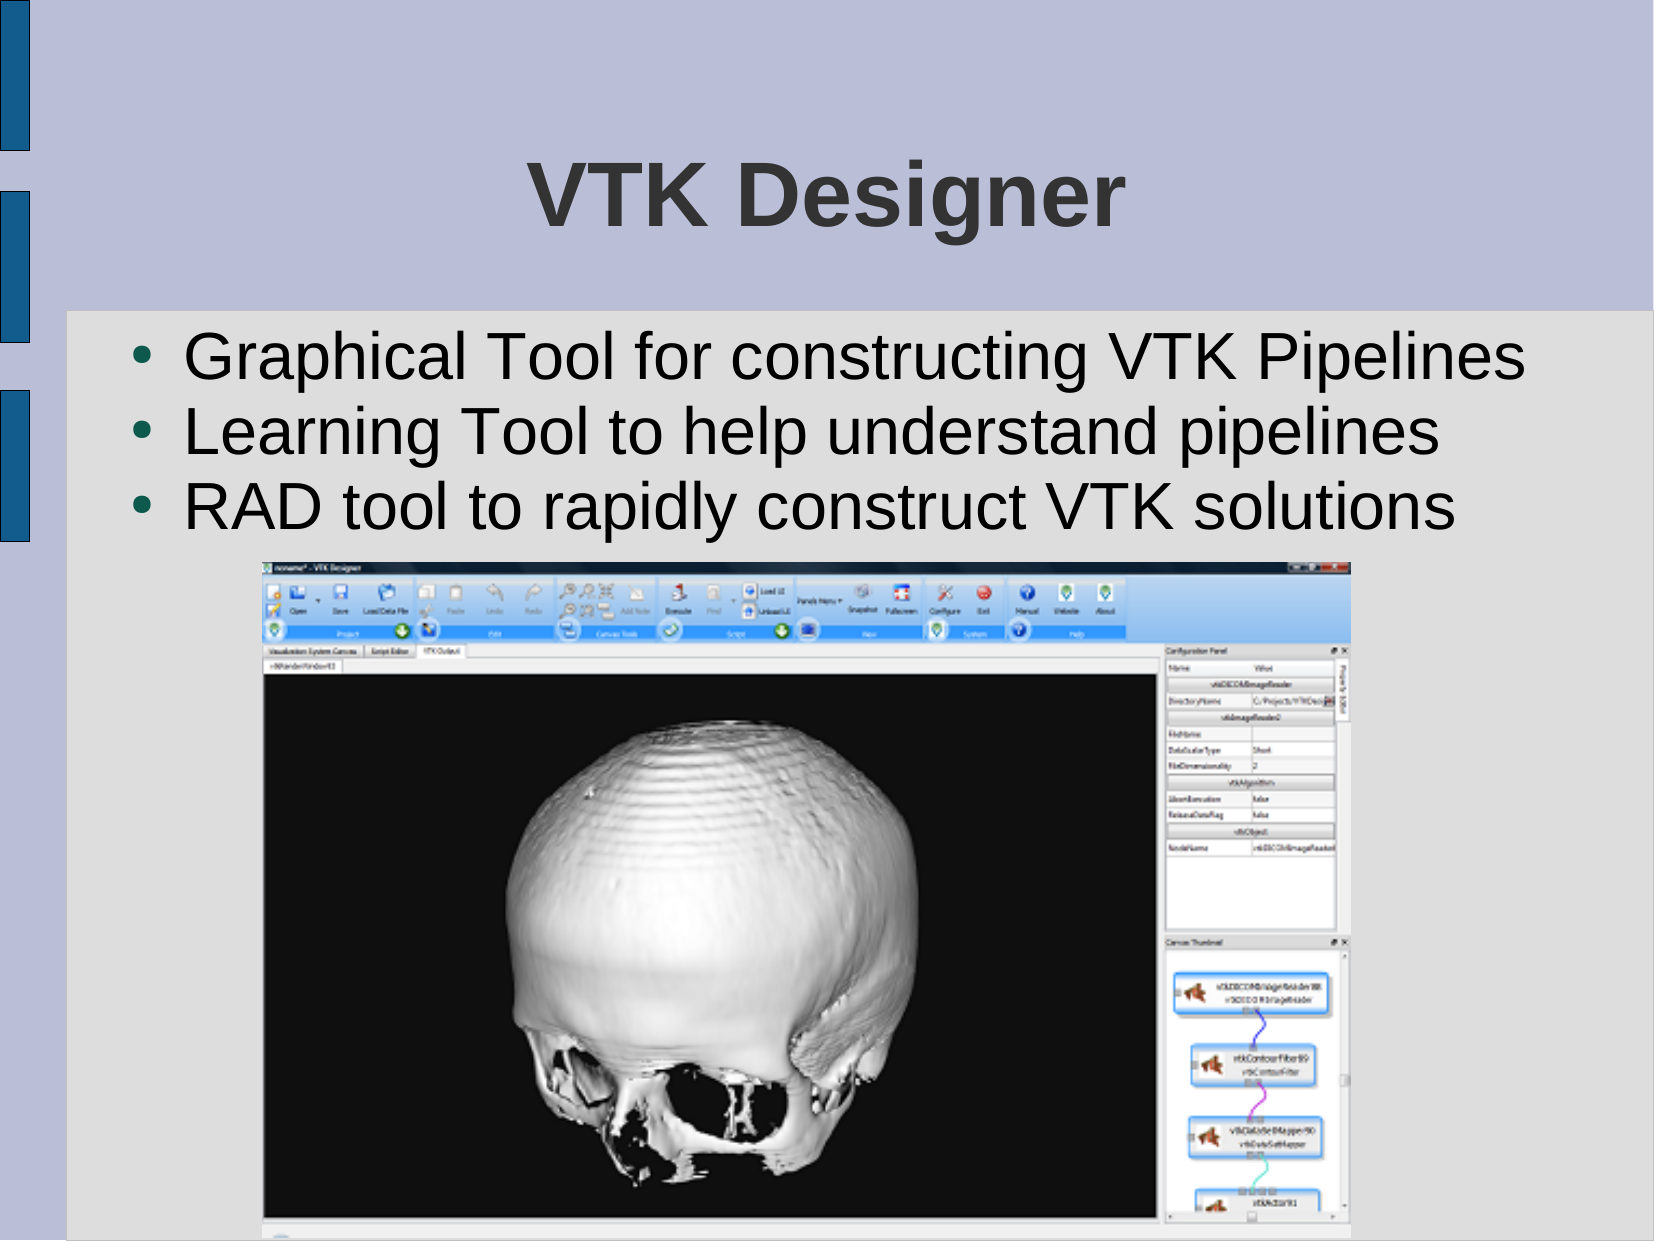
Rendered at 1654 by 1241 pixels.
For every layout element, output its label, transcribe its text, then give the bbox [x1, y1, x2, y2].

title VTK Designer [121, 91, 1534, 299]
list Graphical Tool for constructing VTK Pipelines Learning Tool to help understand pipelines RAD tool to rapidly construct VTK solutions [112, 319, 1613, 1198]
picture [262, 562, 1351, 1238]
